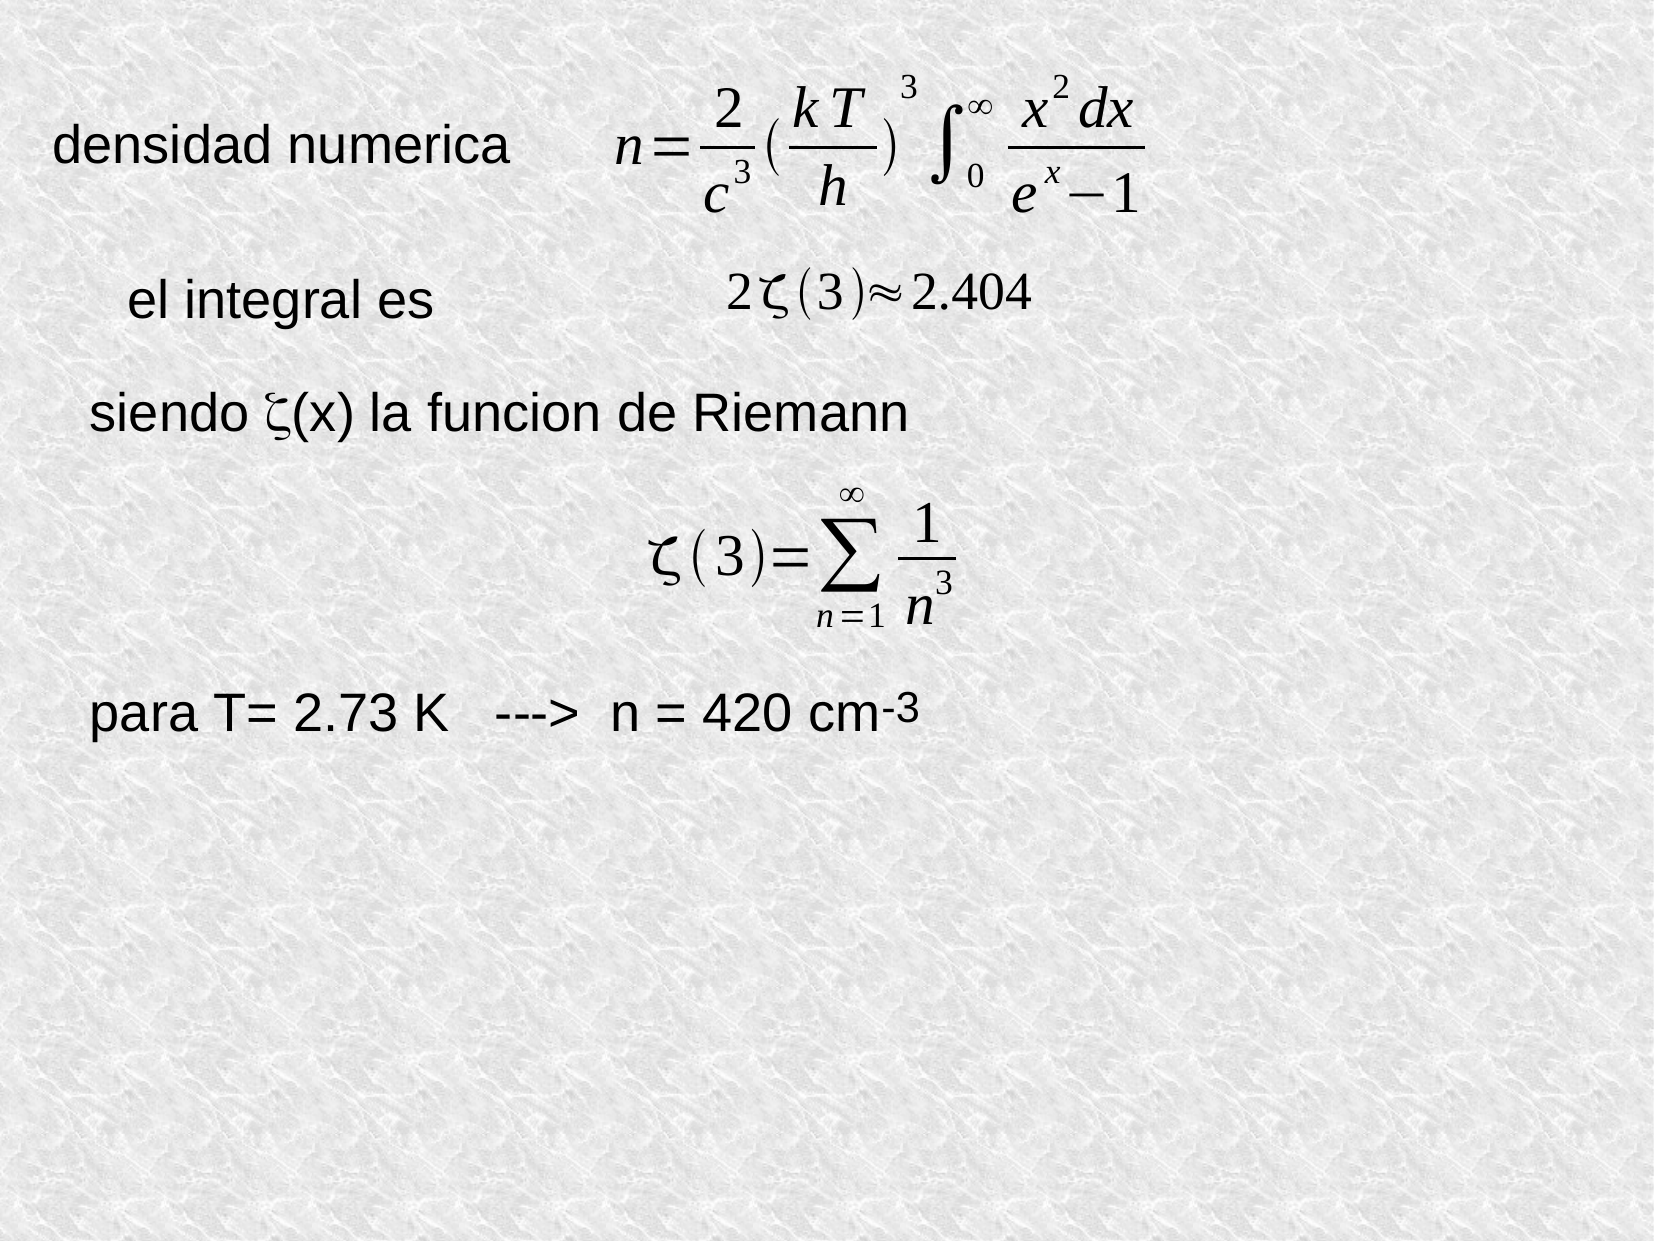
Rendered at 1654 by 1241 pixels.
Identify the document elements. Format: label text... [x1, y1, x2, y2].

text_box densidad numerica [37, 107, 476, 188]
text_box para T= 2.73 K ---> n = 420 cm-3 [75, 675, 872, 757]
picture [0, 0, 1654, 1241]
chart [712, 262, 1046, 324]
text_box siendo (x) la funcion de Riemann [75, 375, 857, 461]
chart [633, 475, 976, 638]
text_box [712, 487, 826, 558]
chart [600, 68, 1163, 226]
text_box el integral es [112, 262, 433, 343]
